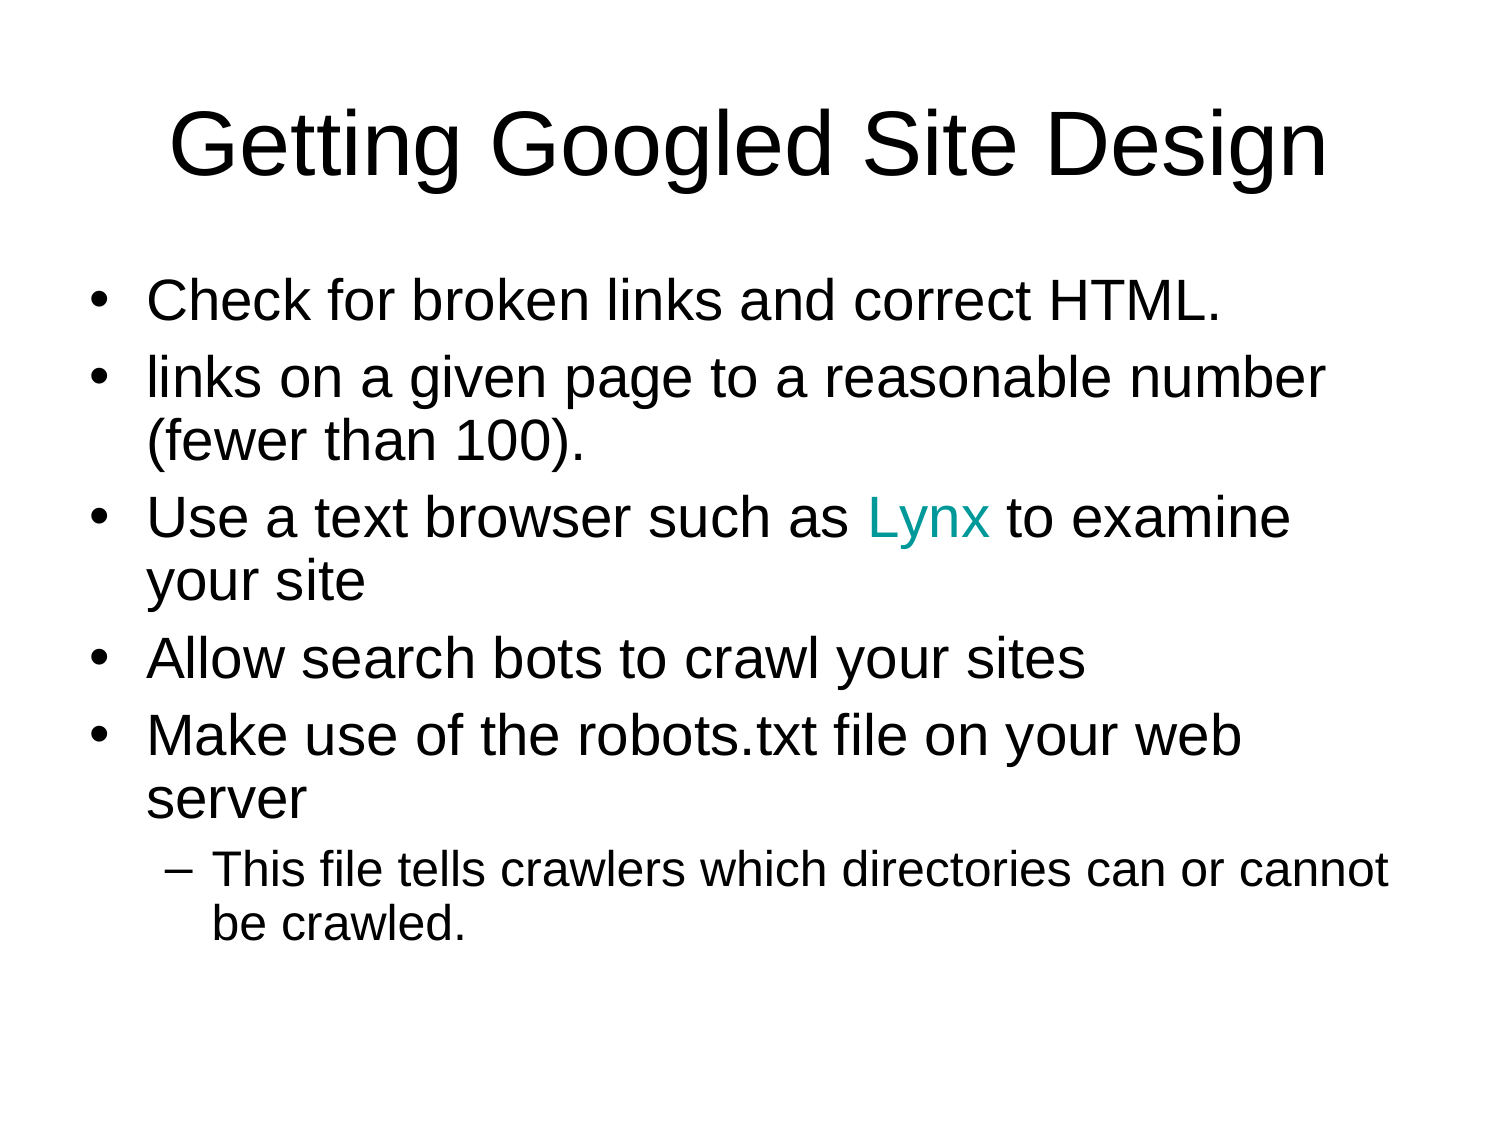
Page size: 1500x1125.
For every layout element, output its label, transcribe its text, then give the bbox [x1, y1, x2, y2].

list Check for broken links and correct HTML. links on a given page to a reasonable number (fewer than 100). Use a text browser such as Lynx to examine your site Allow search bots to crawl your sites Make use of the robots.txt file on your web server This file tells crawlers which directories can or cannot be crawled. [75, 262, 1426, 1005]
title Getting Googled Site Design [75, 45, 1426, 233]
